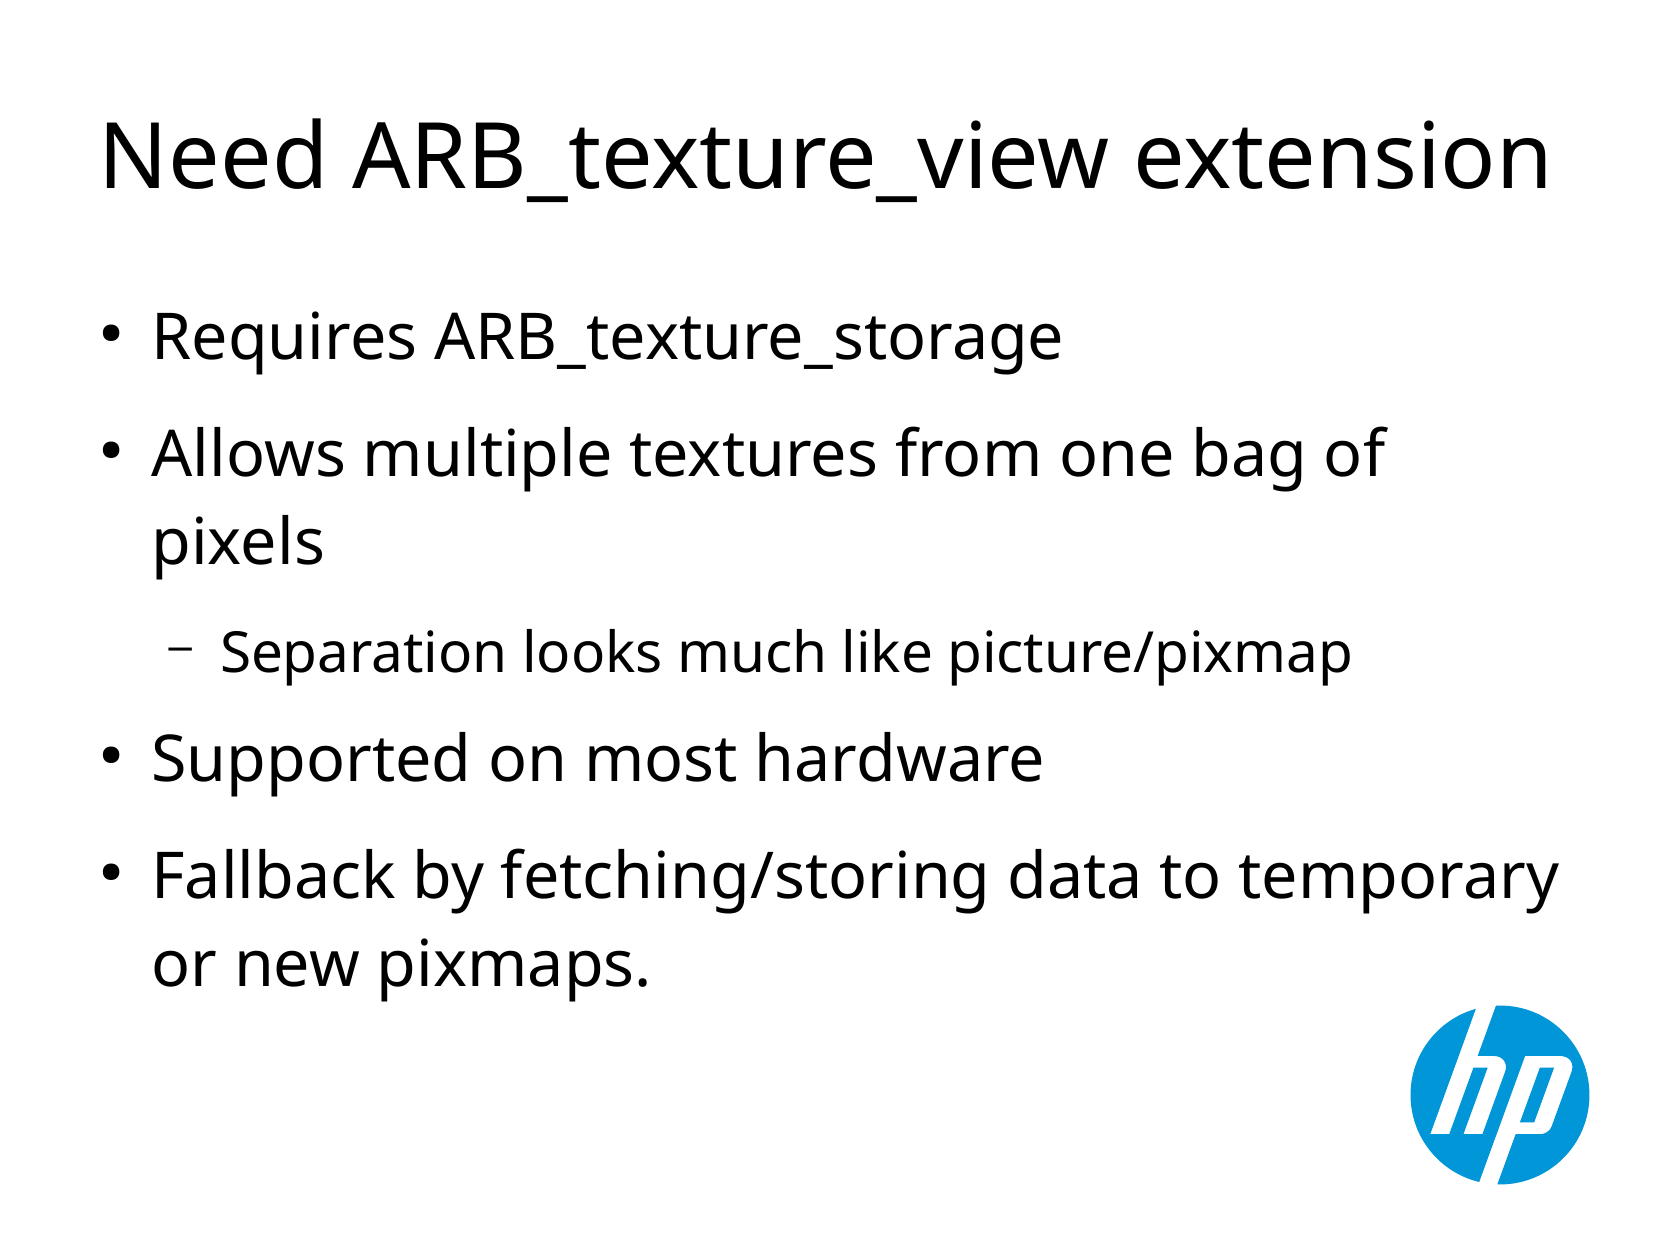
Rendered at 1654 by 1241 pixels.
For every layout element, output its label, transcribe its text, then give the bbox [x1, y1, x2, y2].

list Requires ARB_texture_storage Allows multiple textures from one bag of pixels Separation looks much like picture/pixmap Supported on most hardware Fallback by fetching/storing data to temporary or new pixmaps. [82, 290, 1571, 1010]
title Need ARB_texture_view extension [82, 49, 1571, 257]
